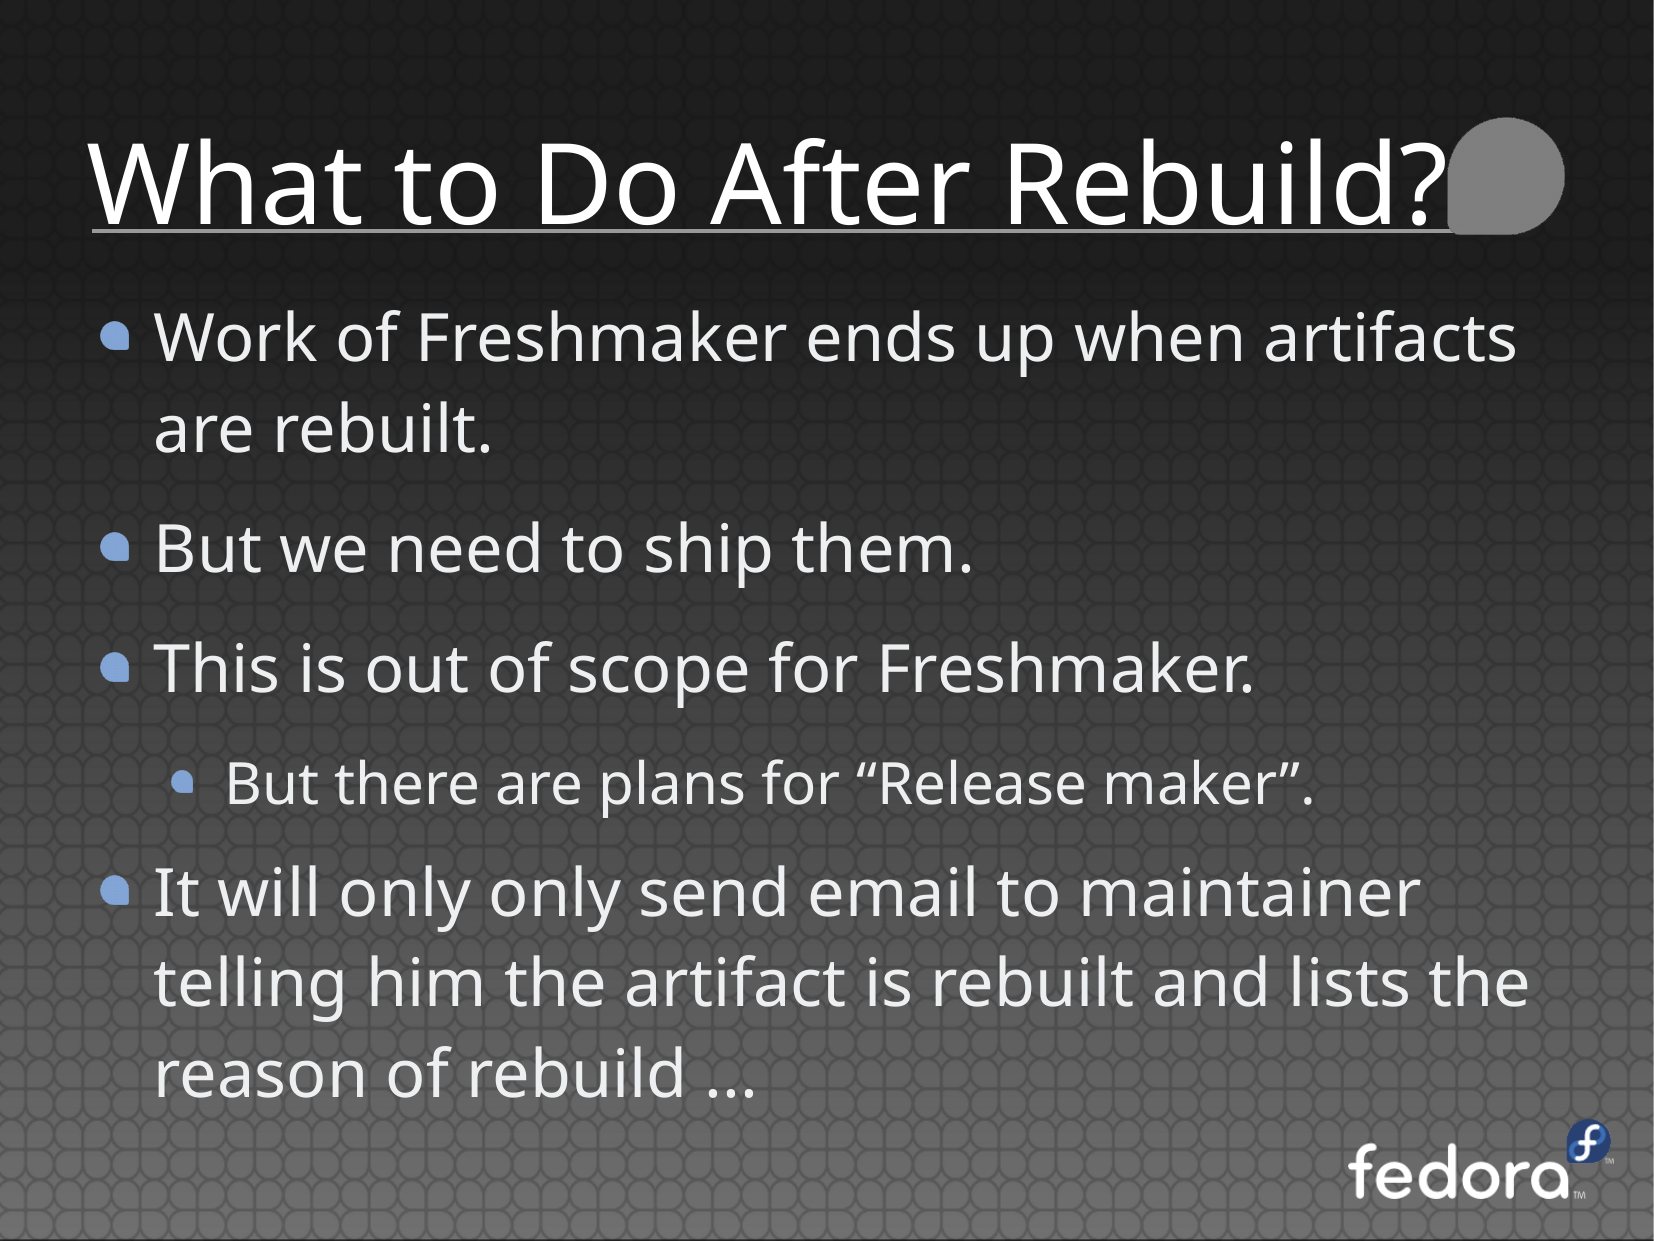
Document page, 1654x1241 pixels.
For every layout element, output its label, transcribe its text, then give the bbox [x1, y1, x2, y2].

picture [0, 0, 1654, 1241]
list Work of Freshmaker ends up when artifacts are rebuilt. But we need to ship them. This is out of scope for Freshmaker. But there are plans for “Release maker”. It will only only send email to maintainer telling him the artifact is rebuilt and lists the reason of rebuild ... [82, 290, 1571, 1011]
title What to Do After Rebuild? [86, 112, 1576, 249]
